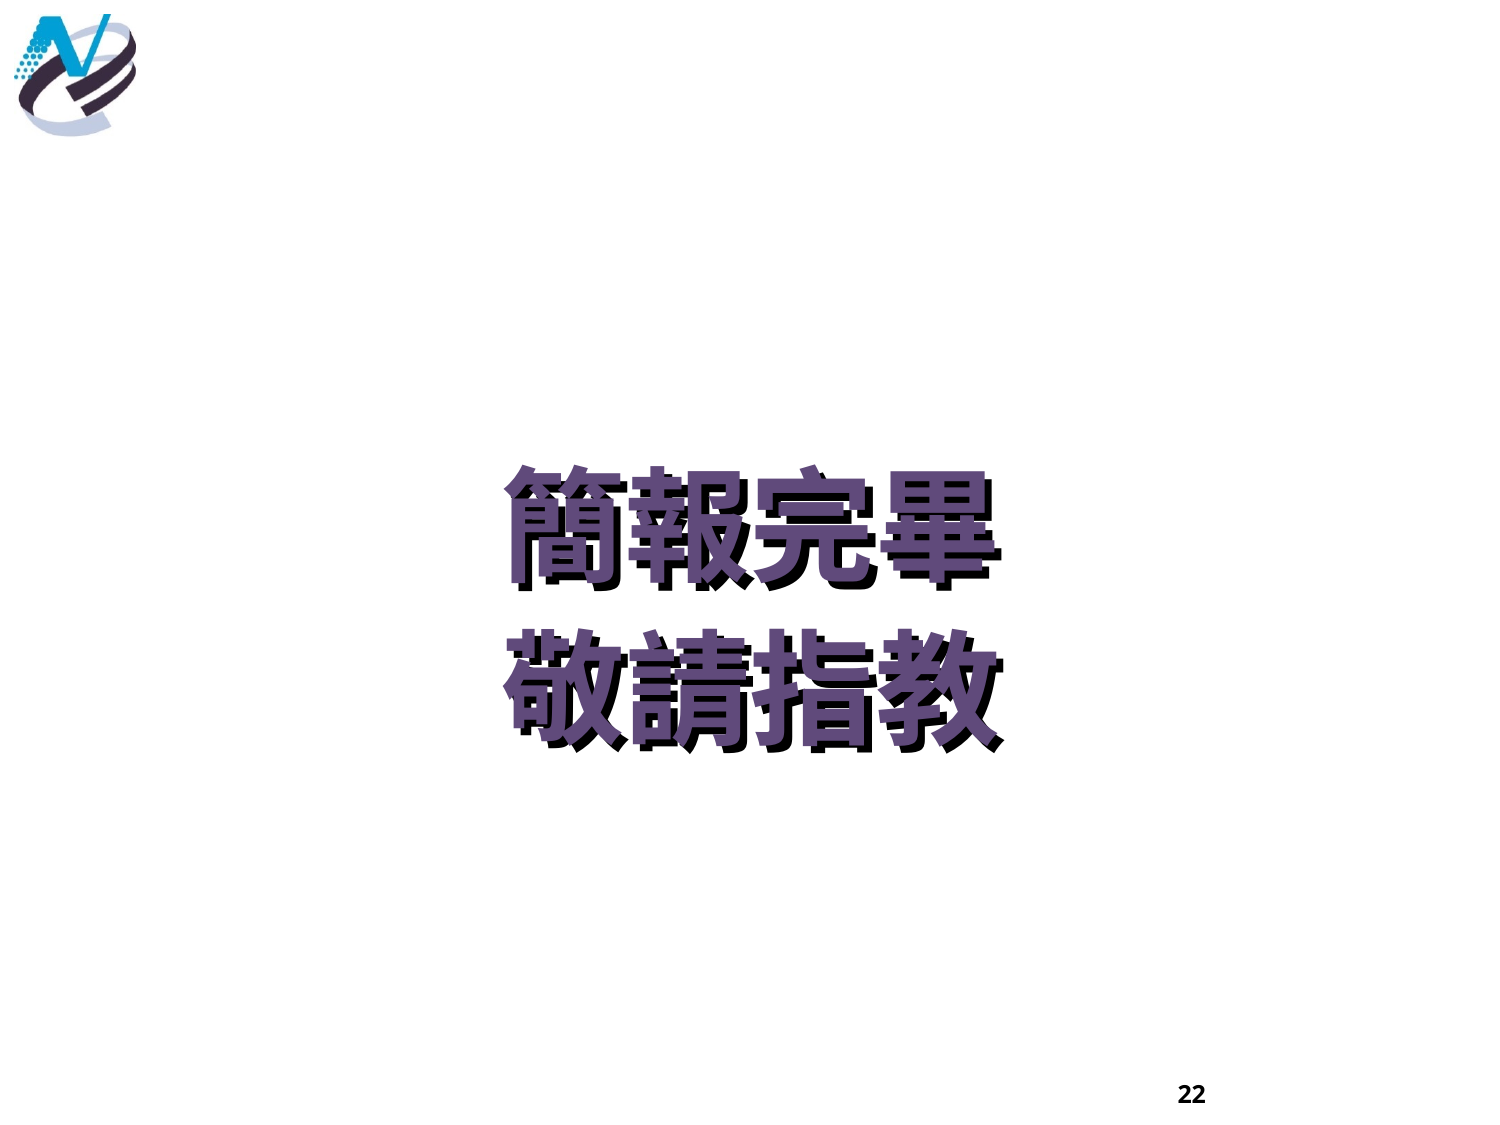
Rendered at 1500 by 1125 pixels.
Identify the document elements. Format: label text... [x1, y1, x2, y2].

text_box 22 [1162, 1065, 1500, 1125]
text_box 簡報完畢 敬請指教 [159, 432, 1341, 670]
